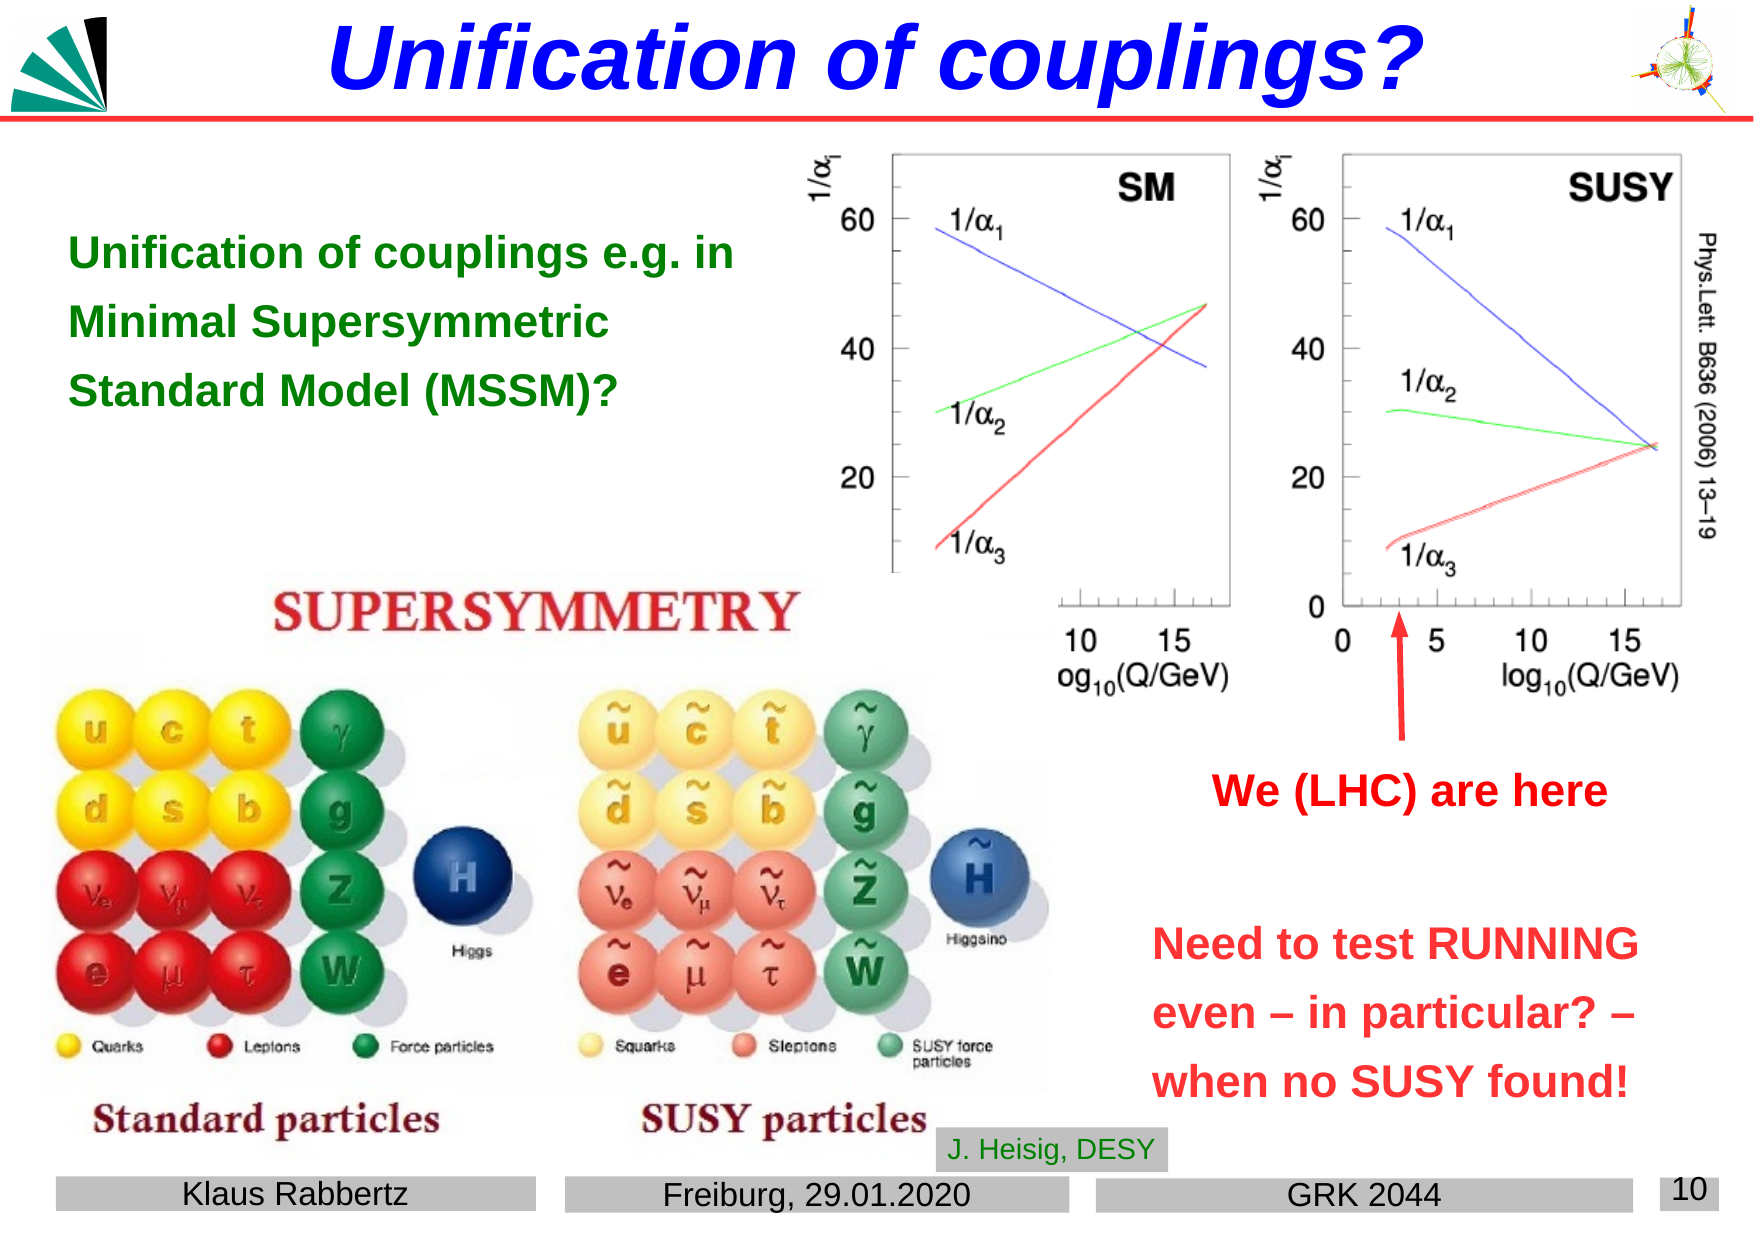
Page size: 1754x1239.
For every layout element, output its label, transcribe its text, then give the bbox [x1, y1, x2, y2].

text_box Need to test RUNNING even – in particular? – when no SUSY found! [1140, 912, 1675, 1121]
picture [11, 17, 107, 113]
text_box We (LHC) are here [1200, 759, 1623, 823]
picture [1631, 5, 1739, 113]
text_box Unification of couplings e.g. in Minimal Supersymmetric Standard Model (MSSM)? [56, 221, 748, 430]
picture [40, 136, 1736, 1159]
text_box J. Heisig, DESY [935, 1127, 1169, 1173]
title Unification of couplings? [124, 0, 1630, 116]
